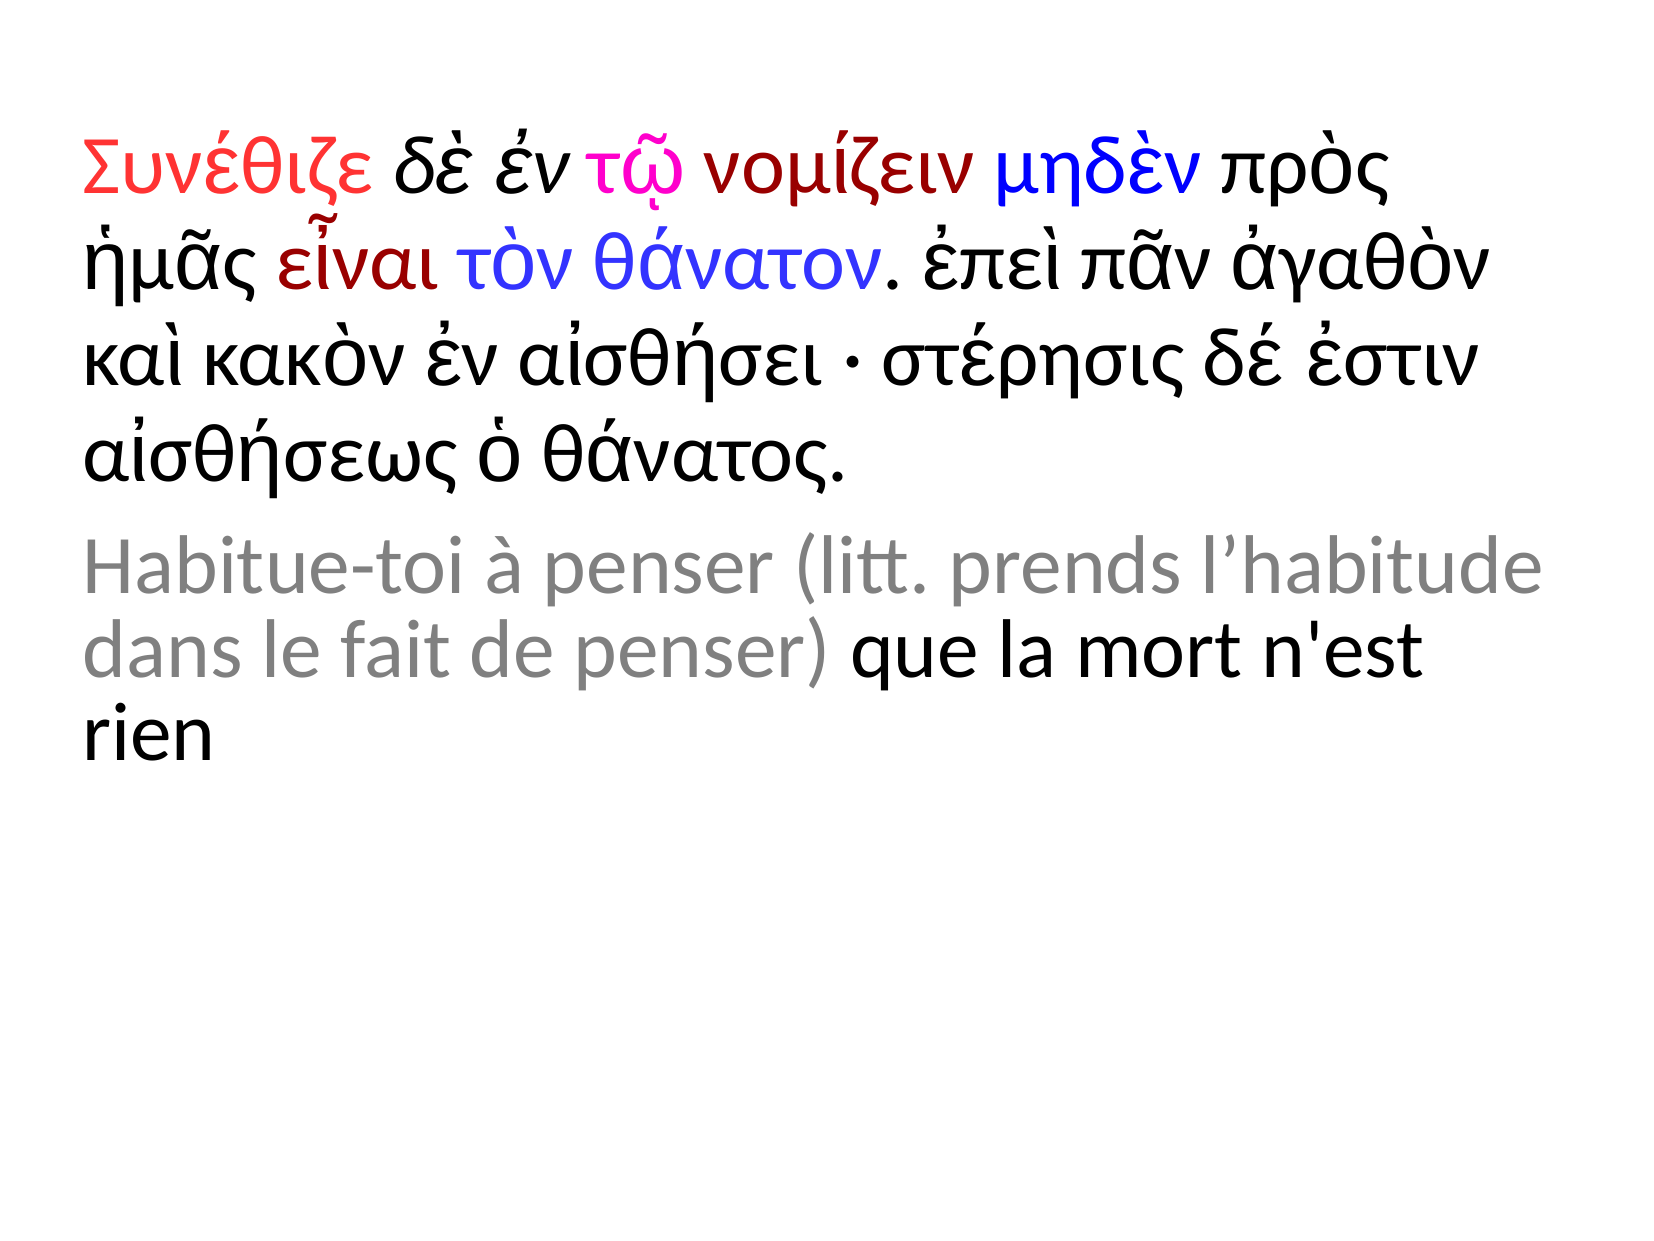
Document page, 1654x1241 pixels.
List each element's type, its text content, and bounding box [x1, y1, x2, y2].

list Συνέθιζε δὲ ἐν τῷ νομίζειν μηδὲν πρὸς ἡμᾶς εἶναι τὸν θάνατον. ἐπεὶ πᾶν ἀγαθὸν καὶ κακὸν ἐν αἰσθήσει · στέρησις δέ ἐστιν αἰσθήσεως ὁ θάνατος. Habitue-toi à penser (litt. prends l’habitude dans le fait de penser) que la mort n'est rien [82, 118, 1571, 1121]
